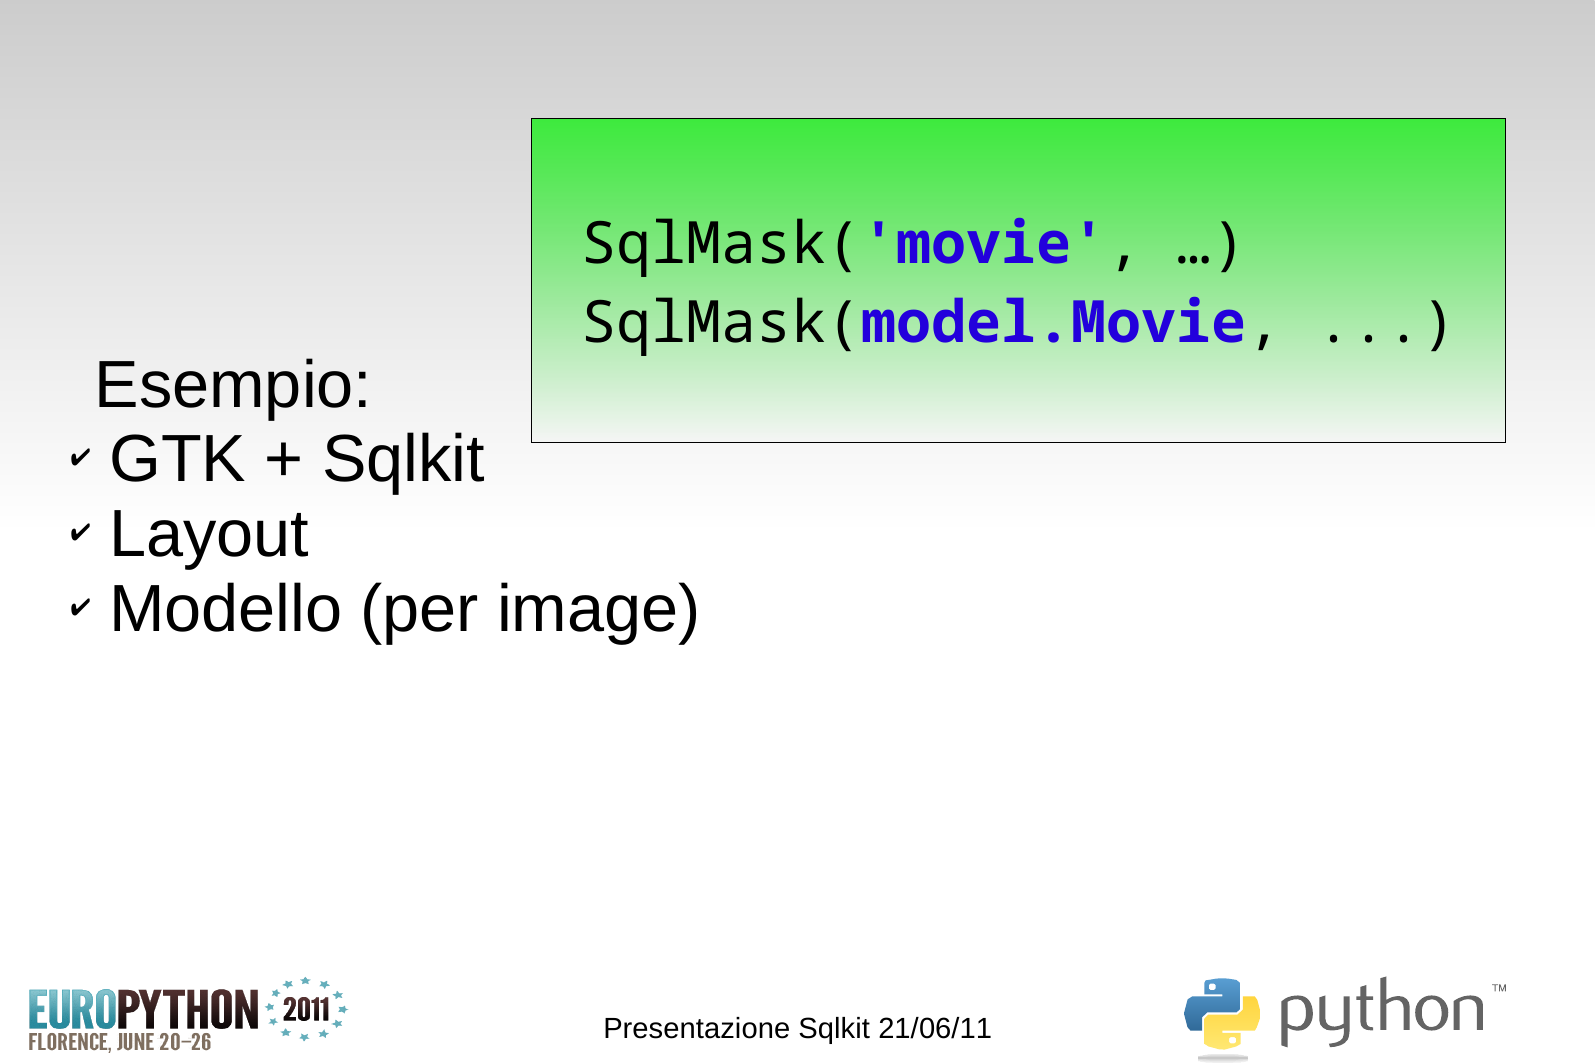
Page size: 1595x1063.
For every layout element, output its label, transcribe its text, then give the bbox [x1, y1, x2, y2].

picture [29, 974, 355, 1058]
text_box SqlMask('movie', …) SqlMask(model.Movie, ...) [531, 118, 1506, 443]
subtitle Esempio: GTK + Sqlkit Layout Modello (per image) [70, 47, 1506, 945]
